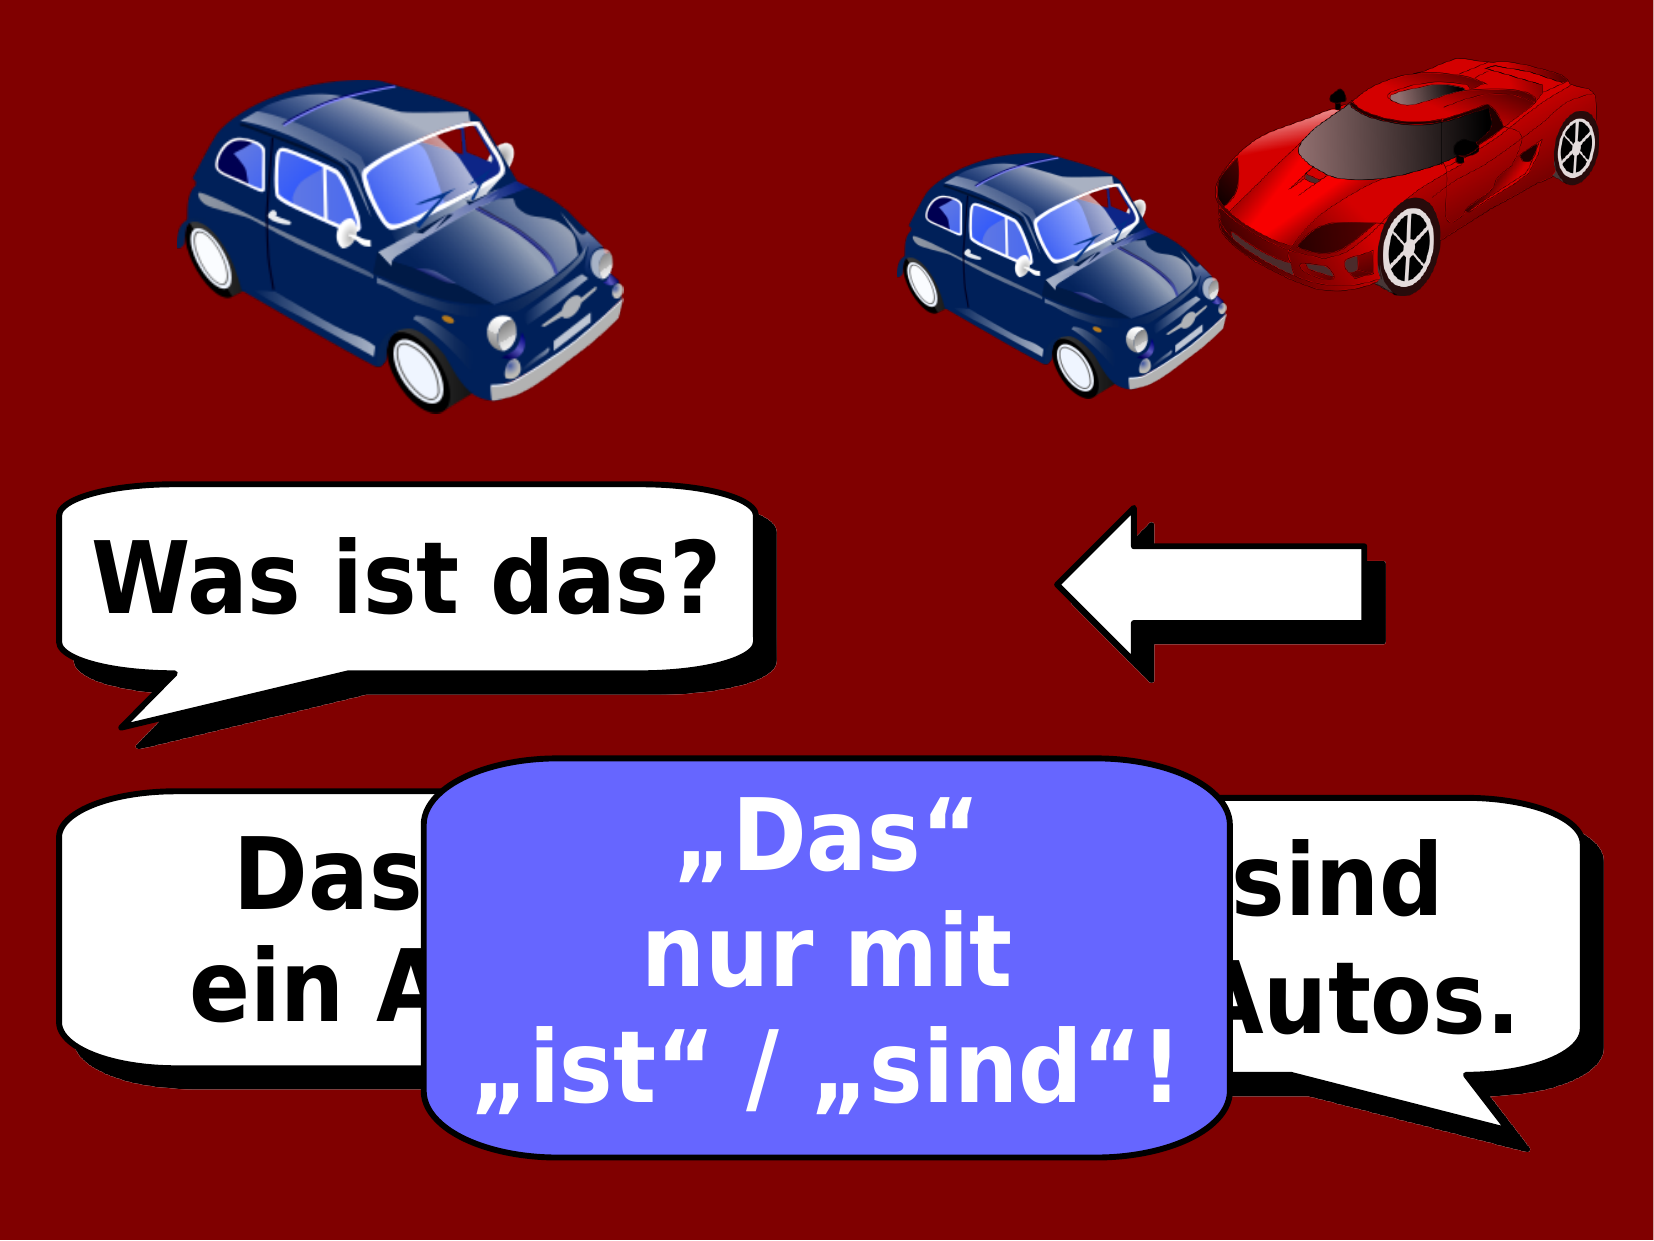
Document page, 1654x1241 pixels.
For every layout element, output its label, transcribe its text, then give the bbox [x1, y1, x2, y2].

text_box [1220, 797, 1557, 1131]
text_box „Das“ nur mit „ist“ / „sind“! [434, 770, 1220, 1134]
text_box [1057, 507, 1365, 662]
text_box ein Auto. [94, 921, 423, 1053]
picture [897, 58, 1599, 399]
text_box [1548, 823, 1583, 1062]
text_box [482, 758, 1172, 770]
text_box [59, 484, 756, 728]
text_box Das sind [1229, 815, 1571, 947]
text_box Das ist [64, 809, 427, 945]
picture [177, 80, 624, 414]
text_box zwei Autos. [1230, 933, 1548, 1065]
text_box [455, 1134, 1199, 1158]
text_box [59, 791, 434, 1117]
text_box Was ist das? [76, 513, 762, 645]
